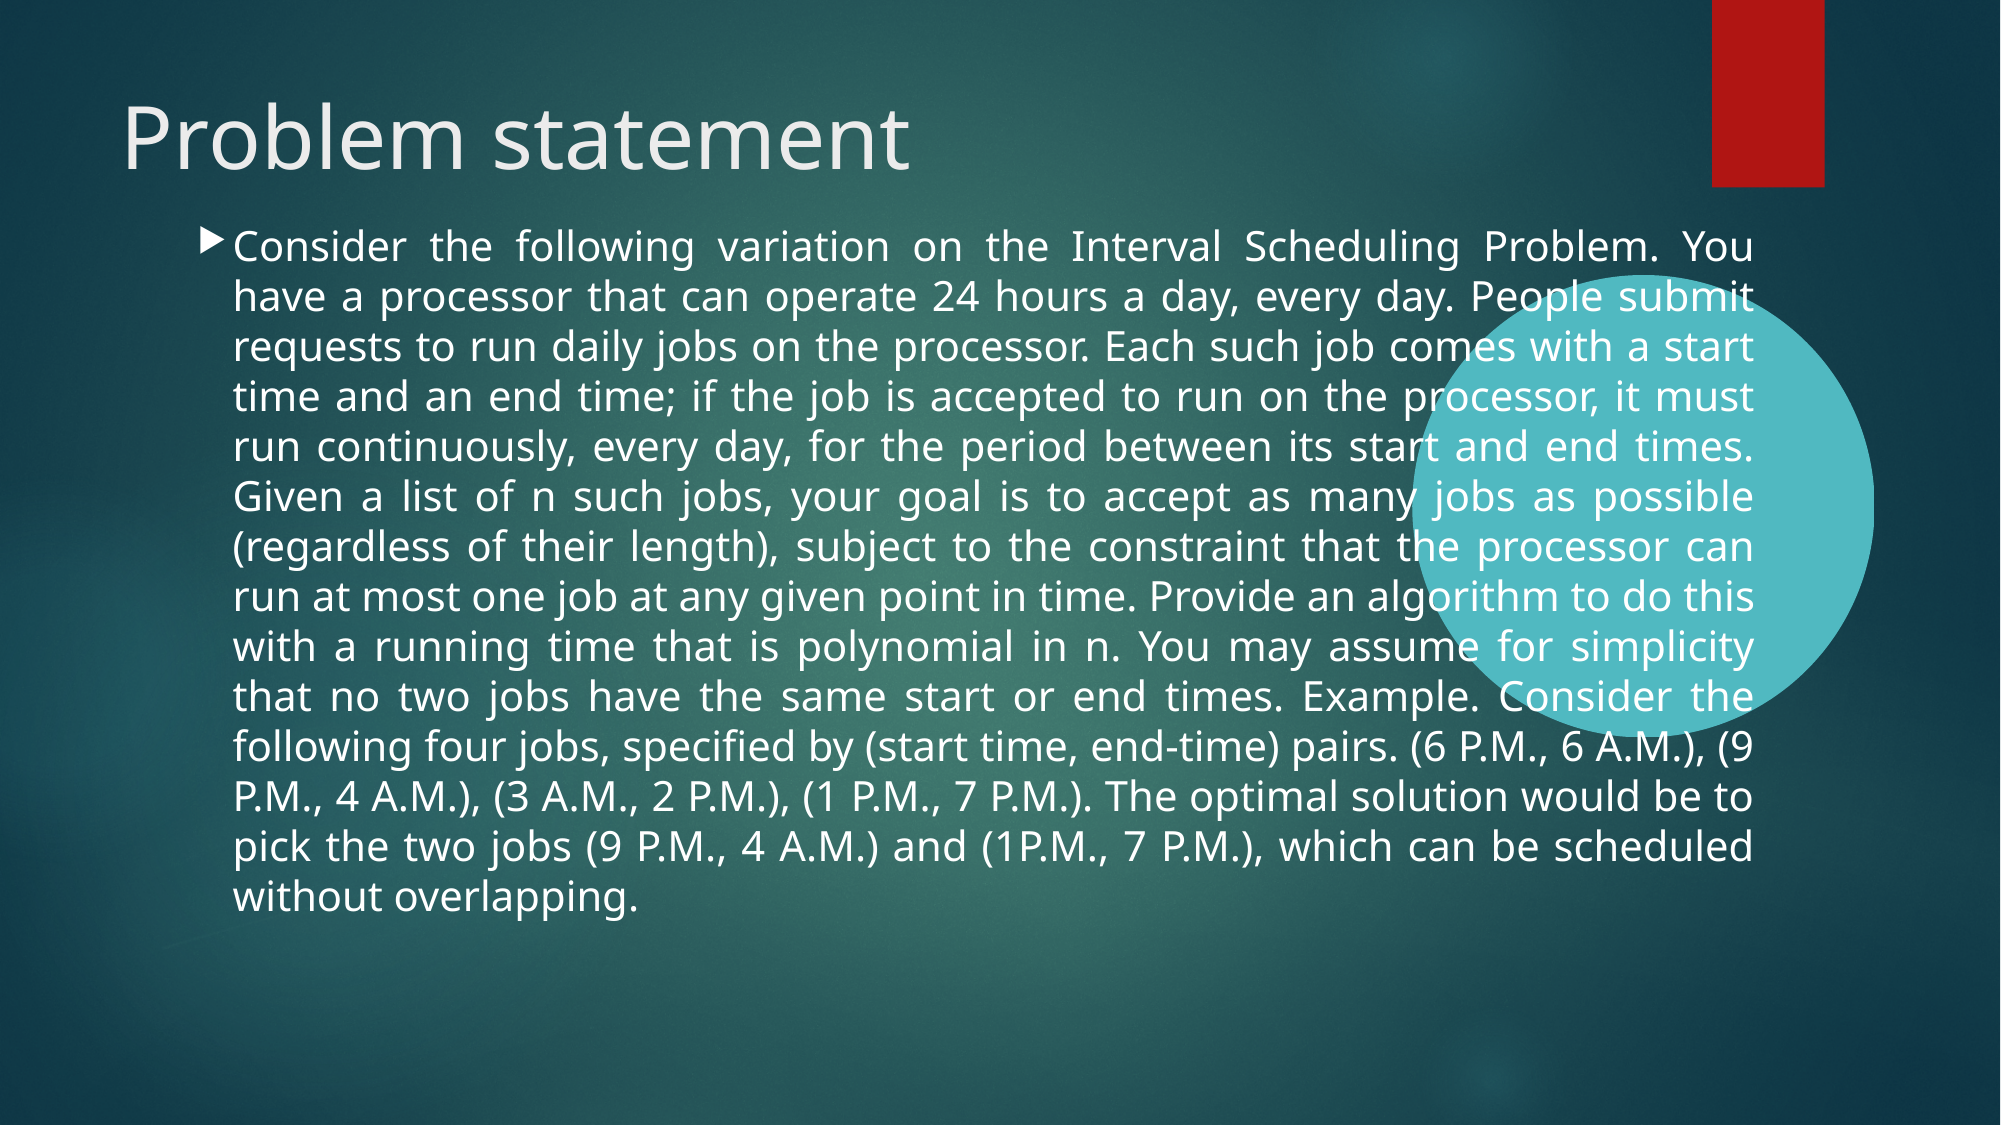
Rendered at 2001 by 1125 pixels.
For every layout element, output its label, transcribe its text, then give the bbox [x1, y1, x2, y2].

text_box Problem statement [106, 74, 1649, 304]
picture [0, 0, 2001, 1125]
text_box Consider the following variation on the Interval Scheduling Problem. You have a processor that can operate 24 hours a day, every day. People submit requests to run daily jobs on the processor. Each such job comes with a start time and an end time; if the job is accepted to run on the processor, it must run continuously, every day, for the period between its start and end times. Given a list of n such jobs, your goal is to accept as many jobs as possible (regardless of their length), subject to the constraint that the processor can run at most one job at any given point in time. Provide an algorithm to do this with a running time that is polynomial in n. You may assume for simplicity that no two jobs have the same start or end times. Example. Consider the following four jobs, specified by (start time, end-time) pairs. (6 P.M., 6 A.M.), (9 P.M., 4 A.M.), (3 A.M., 2 P.M.), (1 P.M., 7 P.M.). The optimal solution would be to pick the two jobs (9 P.M., 4 A.M.) and (1P.M., 7 P.M.), which can be scheduled without overlapping. [182, 211, 1771, 901]
